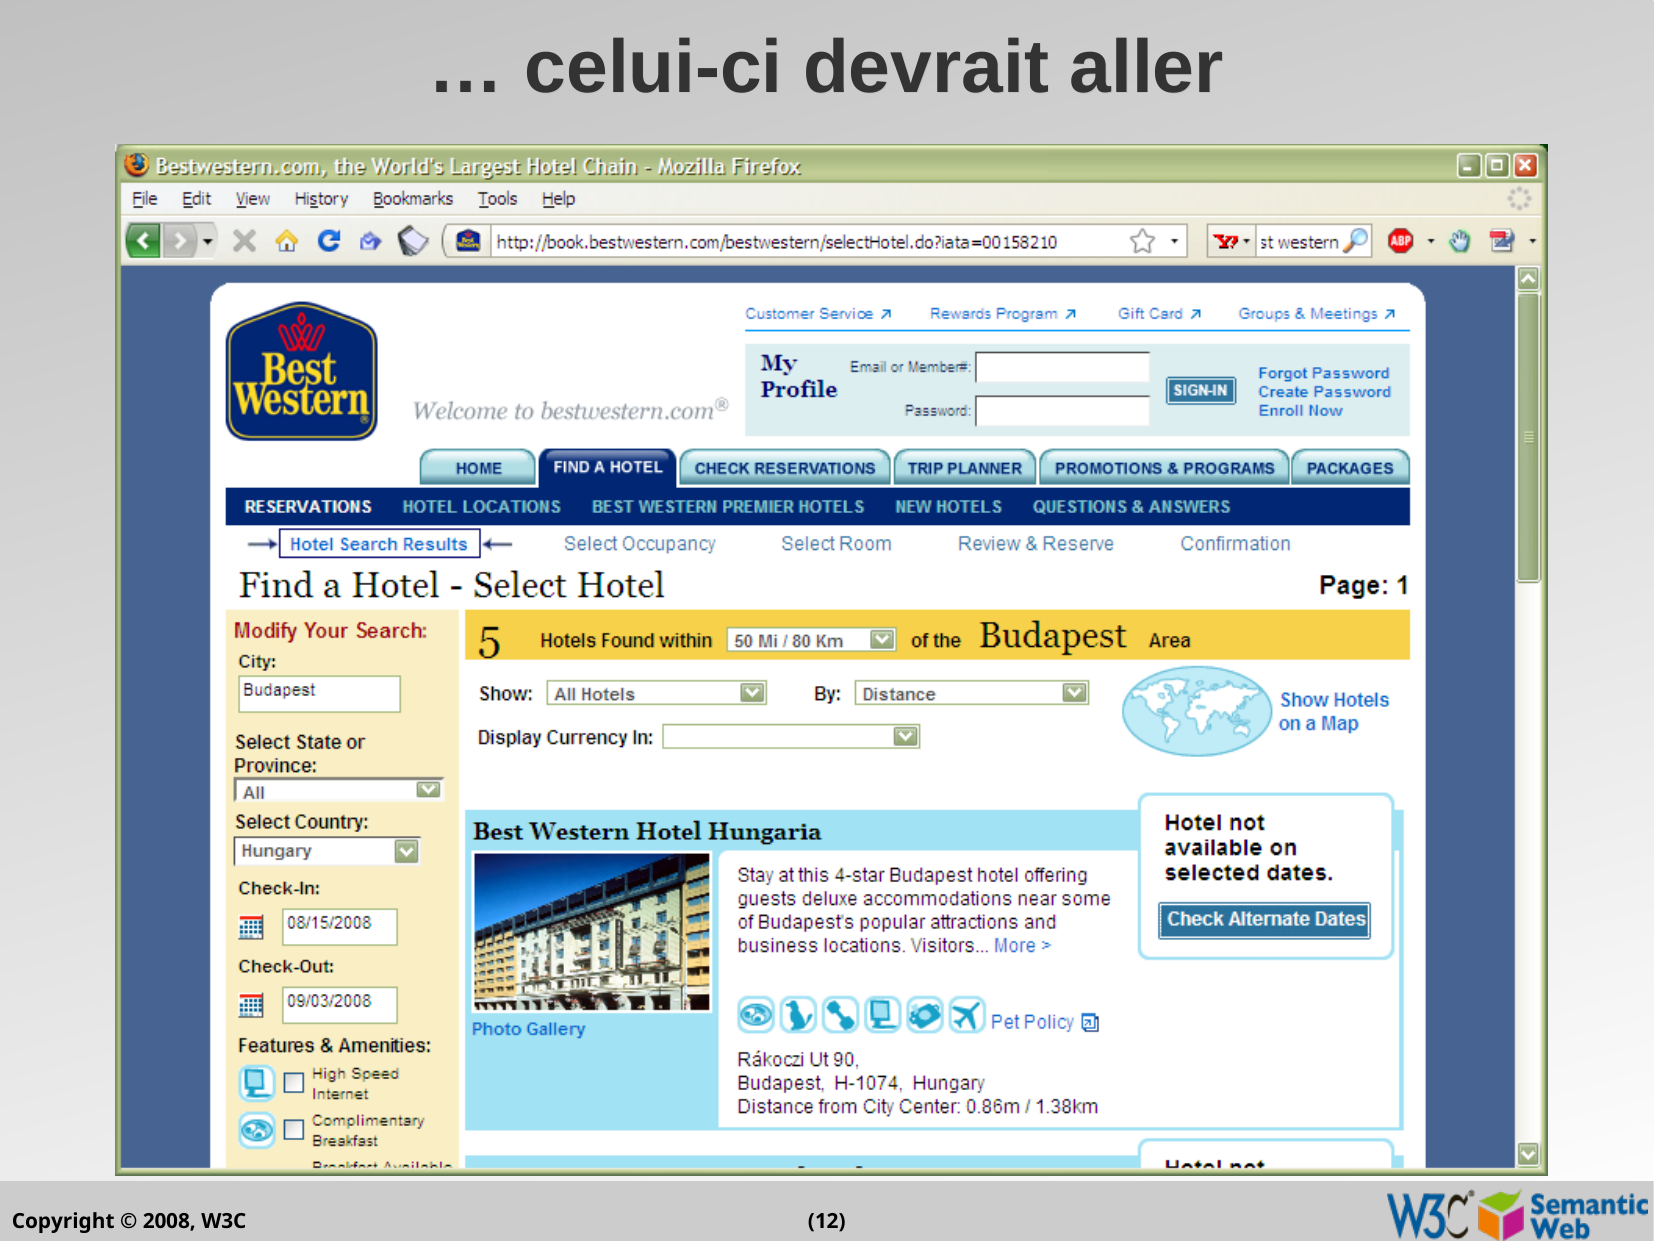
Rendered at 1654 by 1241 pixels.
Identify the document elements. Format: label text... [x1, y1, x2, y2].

title … celui-ci devrait aller [0, 5, 1654, 125]
picture [115, 144, 1548, 1177]
picture [1387, 1187, 1648, 1241]
